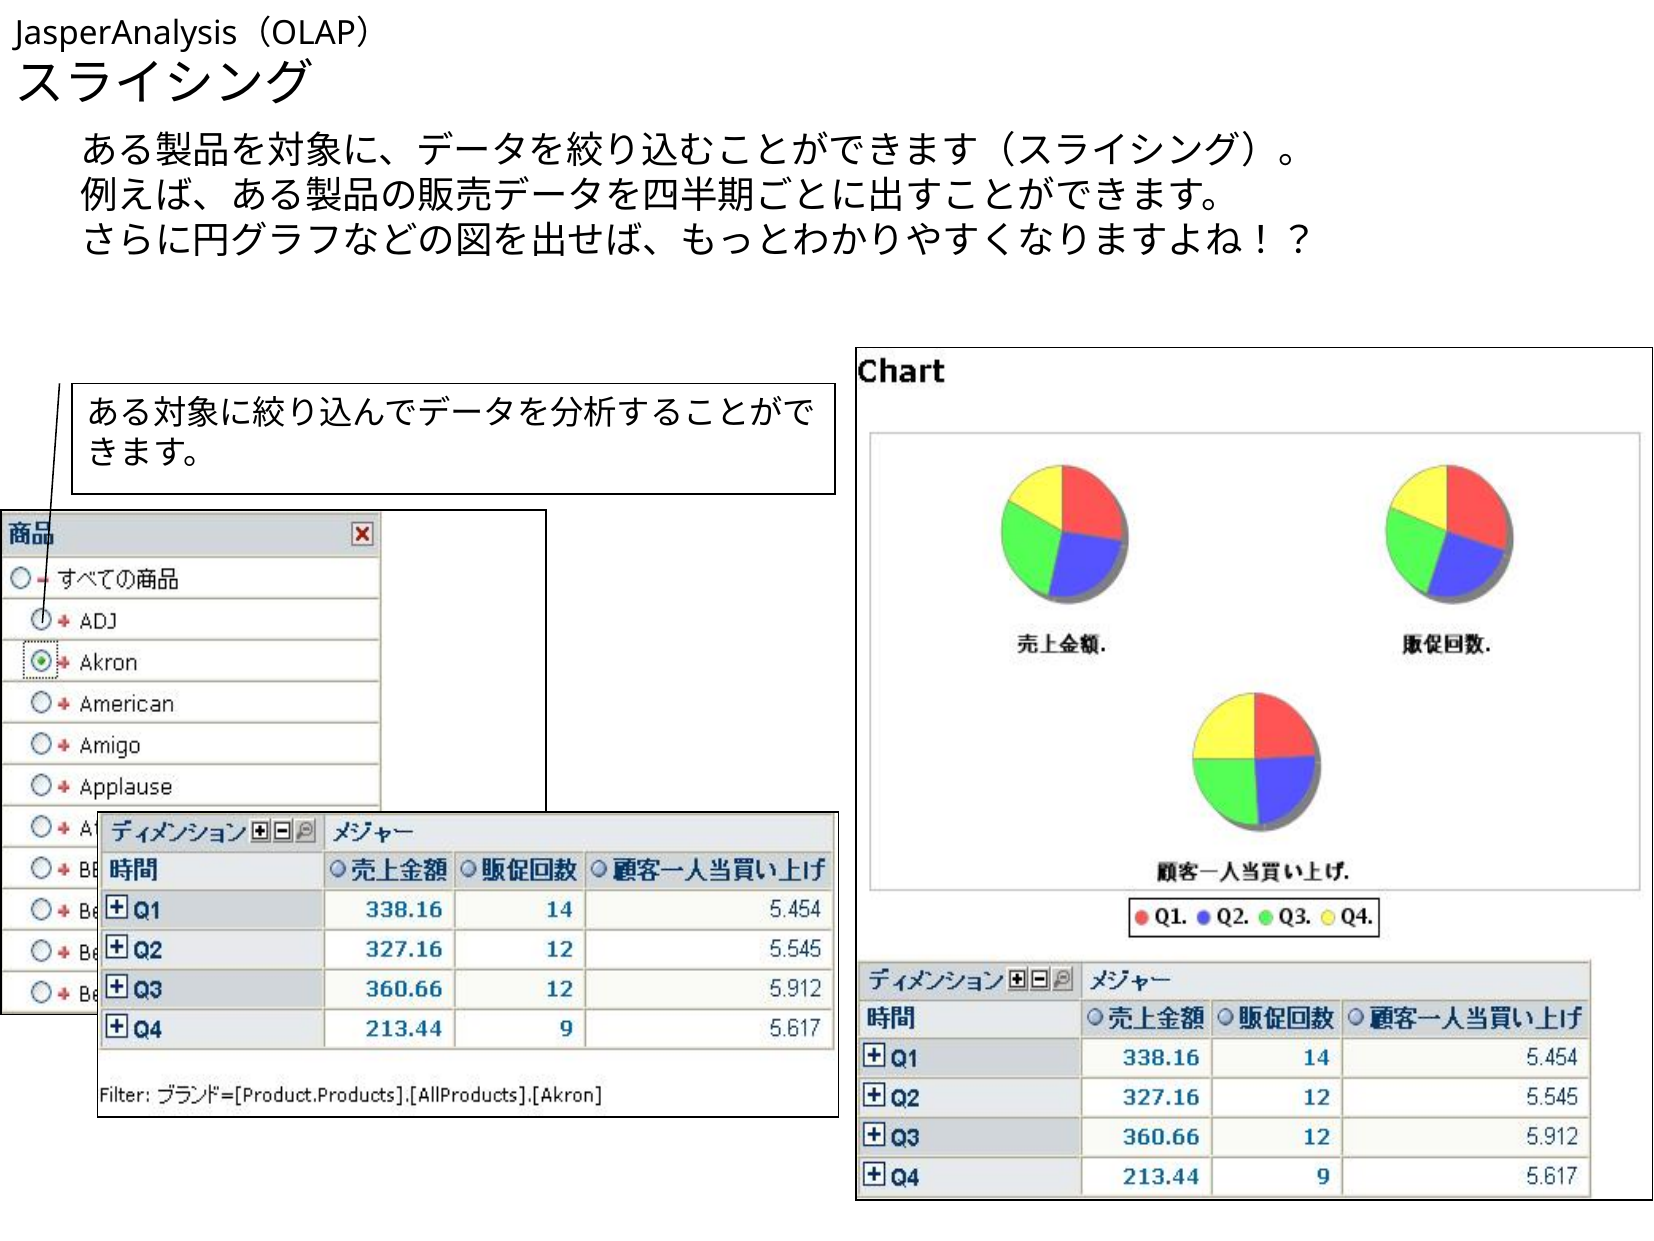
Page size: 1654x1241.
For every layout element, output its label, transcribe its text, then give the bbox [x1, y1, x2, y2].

picture [98, 812, 838, 1117]
picture [857, 348, 1652, 1200]
picture [1, 510, 546, 1014]
text_box ある対象に絞り込んでデータを分析することができます。 [72, 383, 835, 494]
text_box JasperAnalysis（OLAP） スライシング [0, 0, 1406, 122]
text_box ある製品を対象に、データを絞り込むことができます（スライシング）。 例えば、ある製品の販売データを四半期ごとに出すことができます。 さらに円グラフなどの図を出せば、もっとわかりやすくなりますよね！？ [27, 118, 1563, 270]
